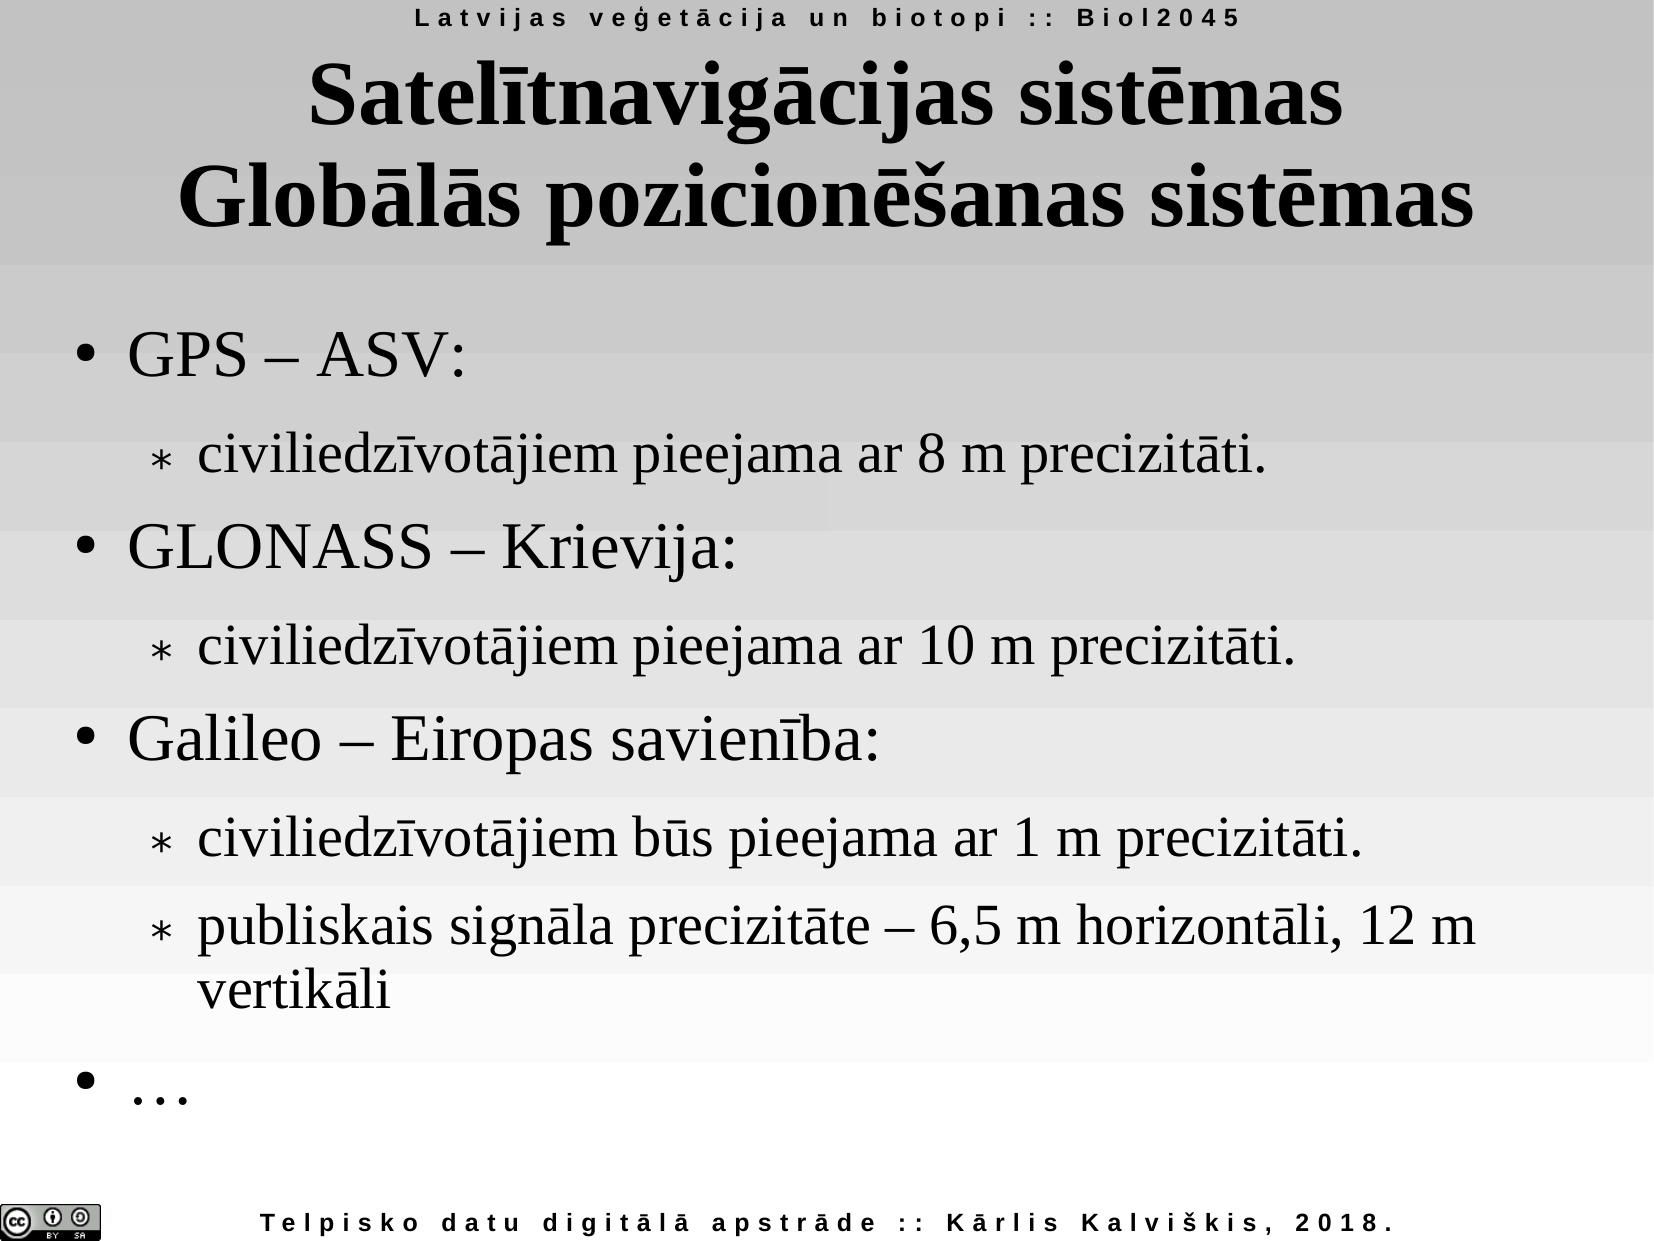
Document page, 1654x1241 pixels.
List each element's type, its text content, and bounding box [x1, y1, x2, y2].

list GPS – ASV: civiliedzīvotājiem pieejama ar 8 m precizitāti. GLONASS – Krievija: civiliedzīvotājiem pieejama ar 10 m precizitāti. Galileo – Eiropas savienība: civiliedzīvotājiem būs pieejama ar 1 m precizitāti. publiskais signāla precizitāte – 6,5 m horizontāli, 12 m vertikāli … [56, 317, 1600, 1175]
picture [0, 287, 1654, 1241]
title Satelītnavigācijas sistēmas Globālās pozicionēšanas sistēmas [0, 1, 1654, 287]
